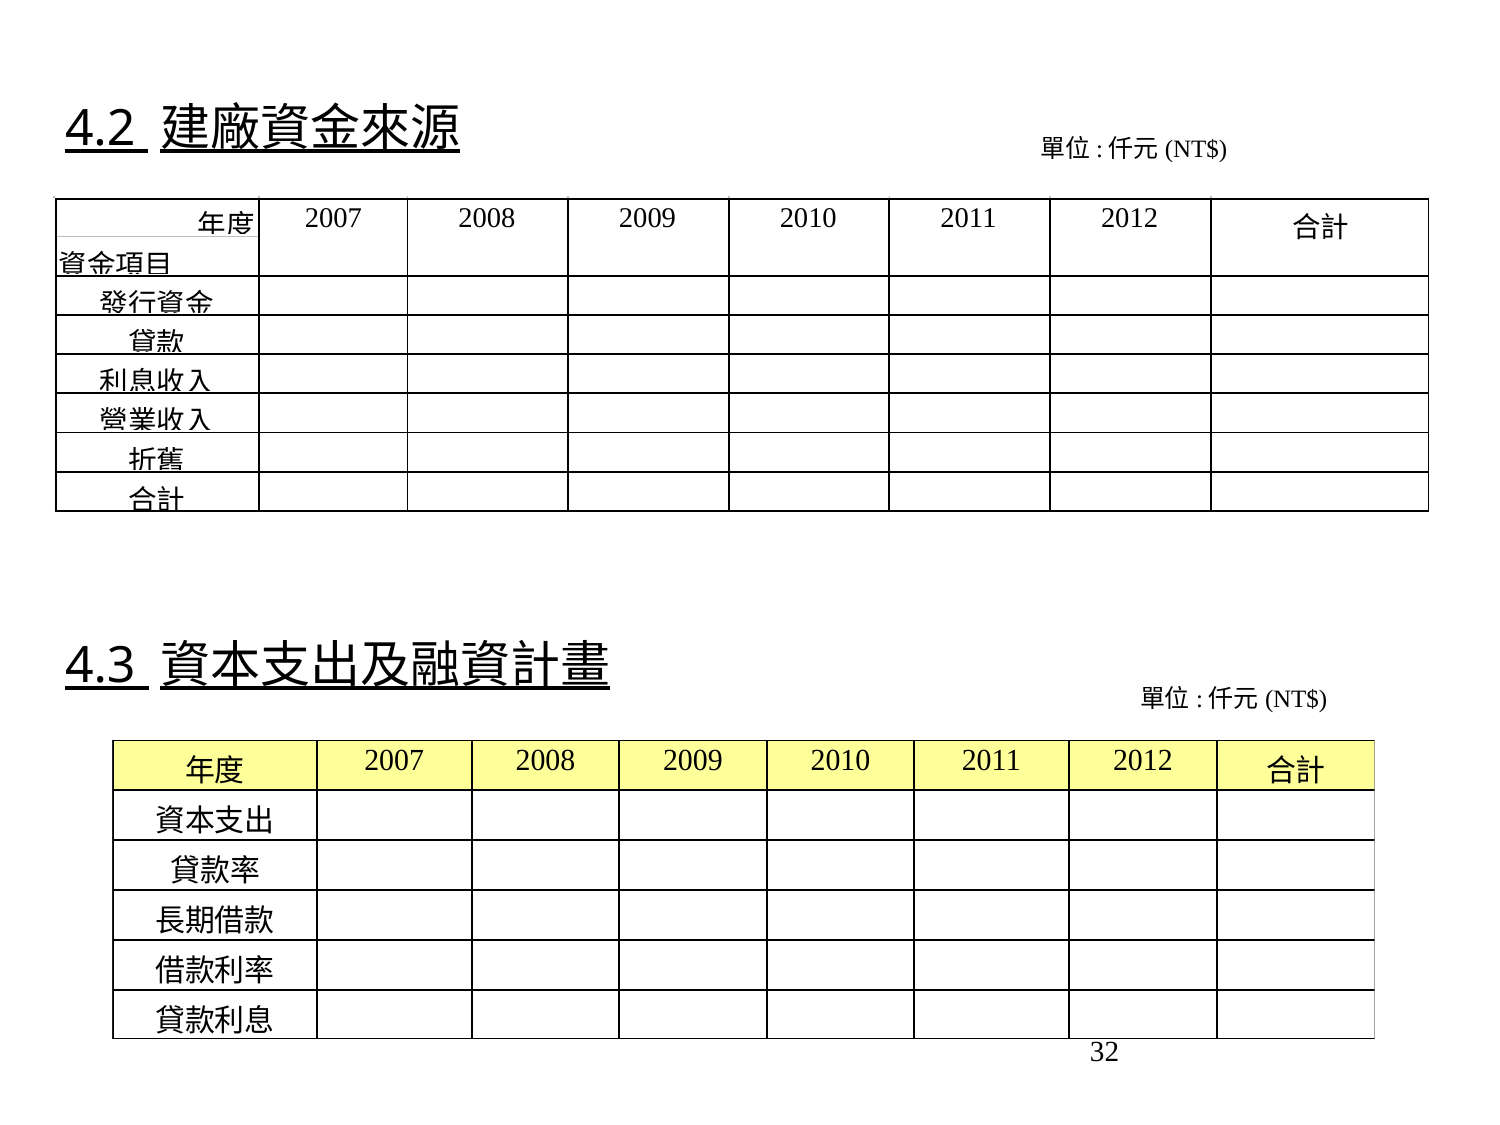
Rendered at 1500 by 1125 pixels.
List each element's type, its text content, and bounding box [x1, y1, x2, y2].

text_box 4.3 資本支出及融資計畫 [50, 625, 713, 700]
text_box 4.2 建廠資金來源 [50, 88, 476, 163]
chart [53, 196, 1432, 514]
text_box 單位:仟元(NT$) [1025, 125, 1232, 171]
text_box 單位:仟元(NT$) [1125, 675, 1331, 721]
text_box 32 [1074, 1025, 1388, 1101]
chart [112, 739, 1377, 1041]
